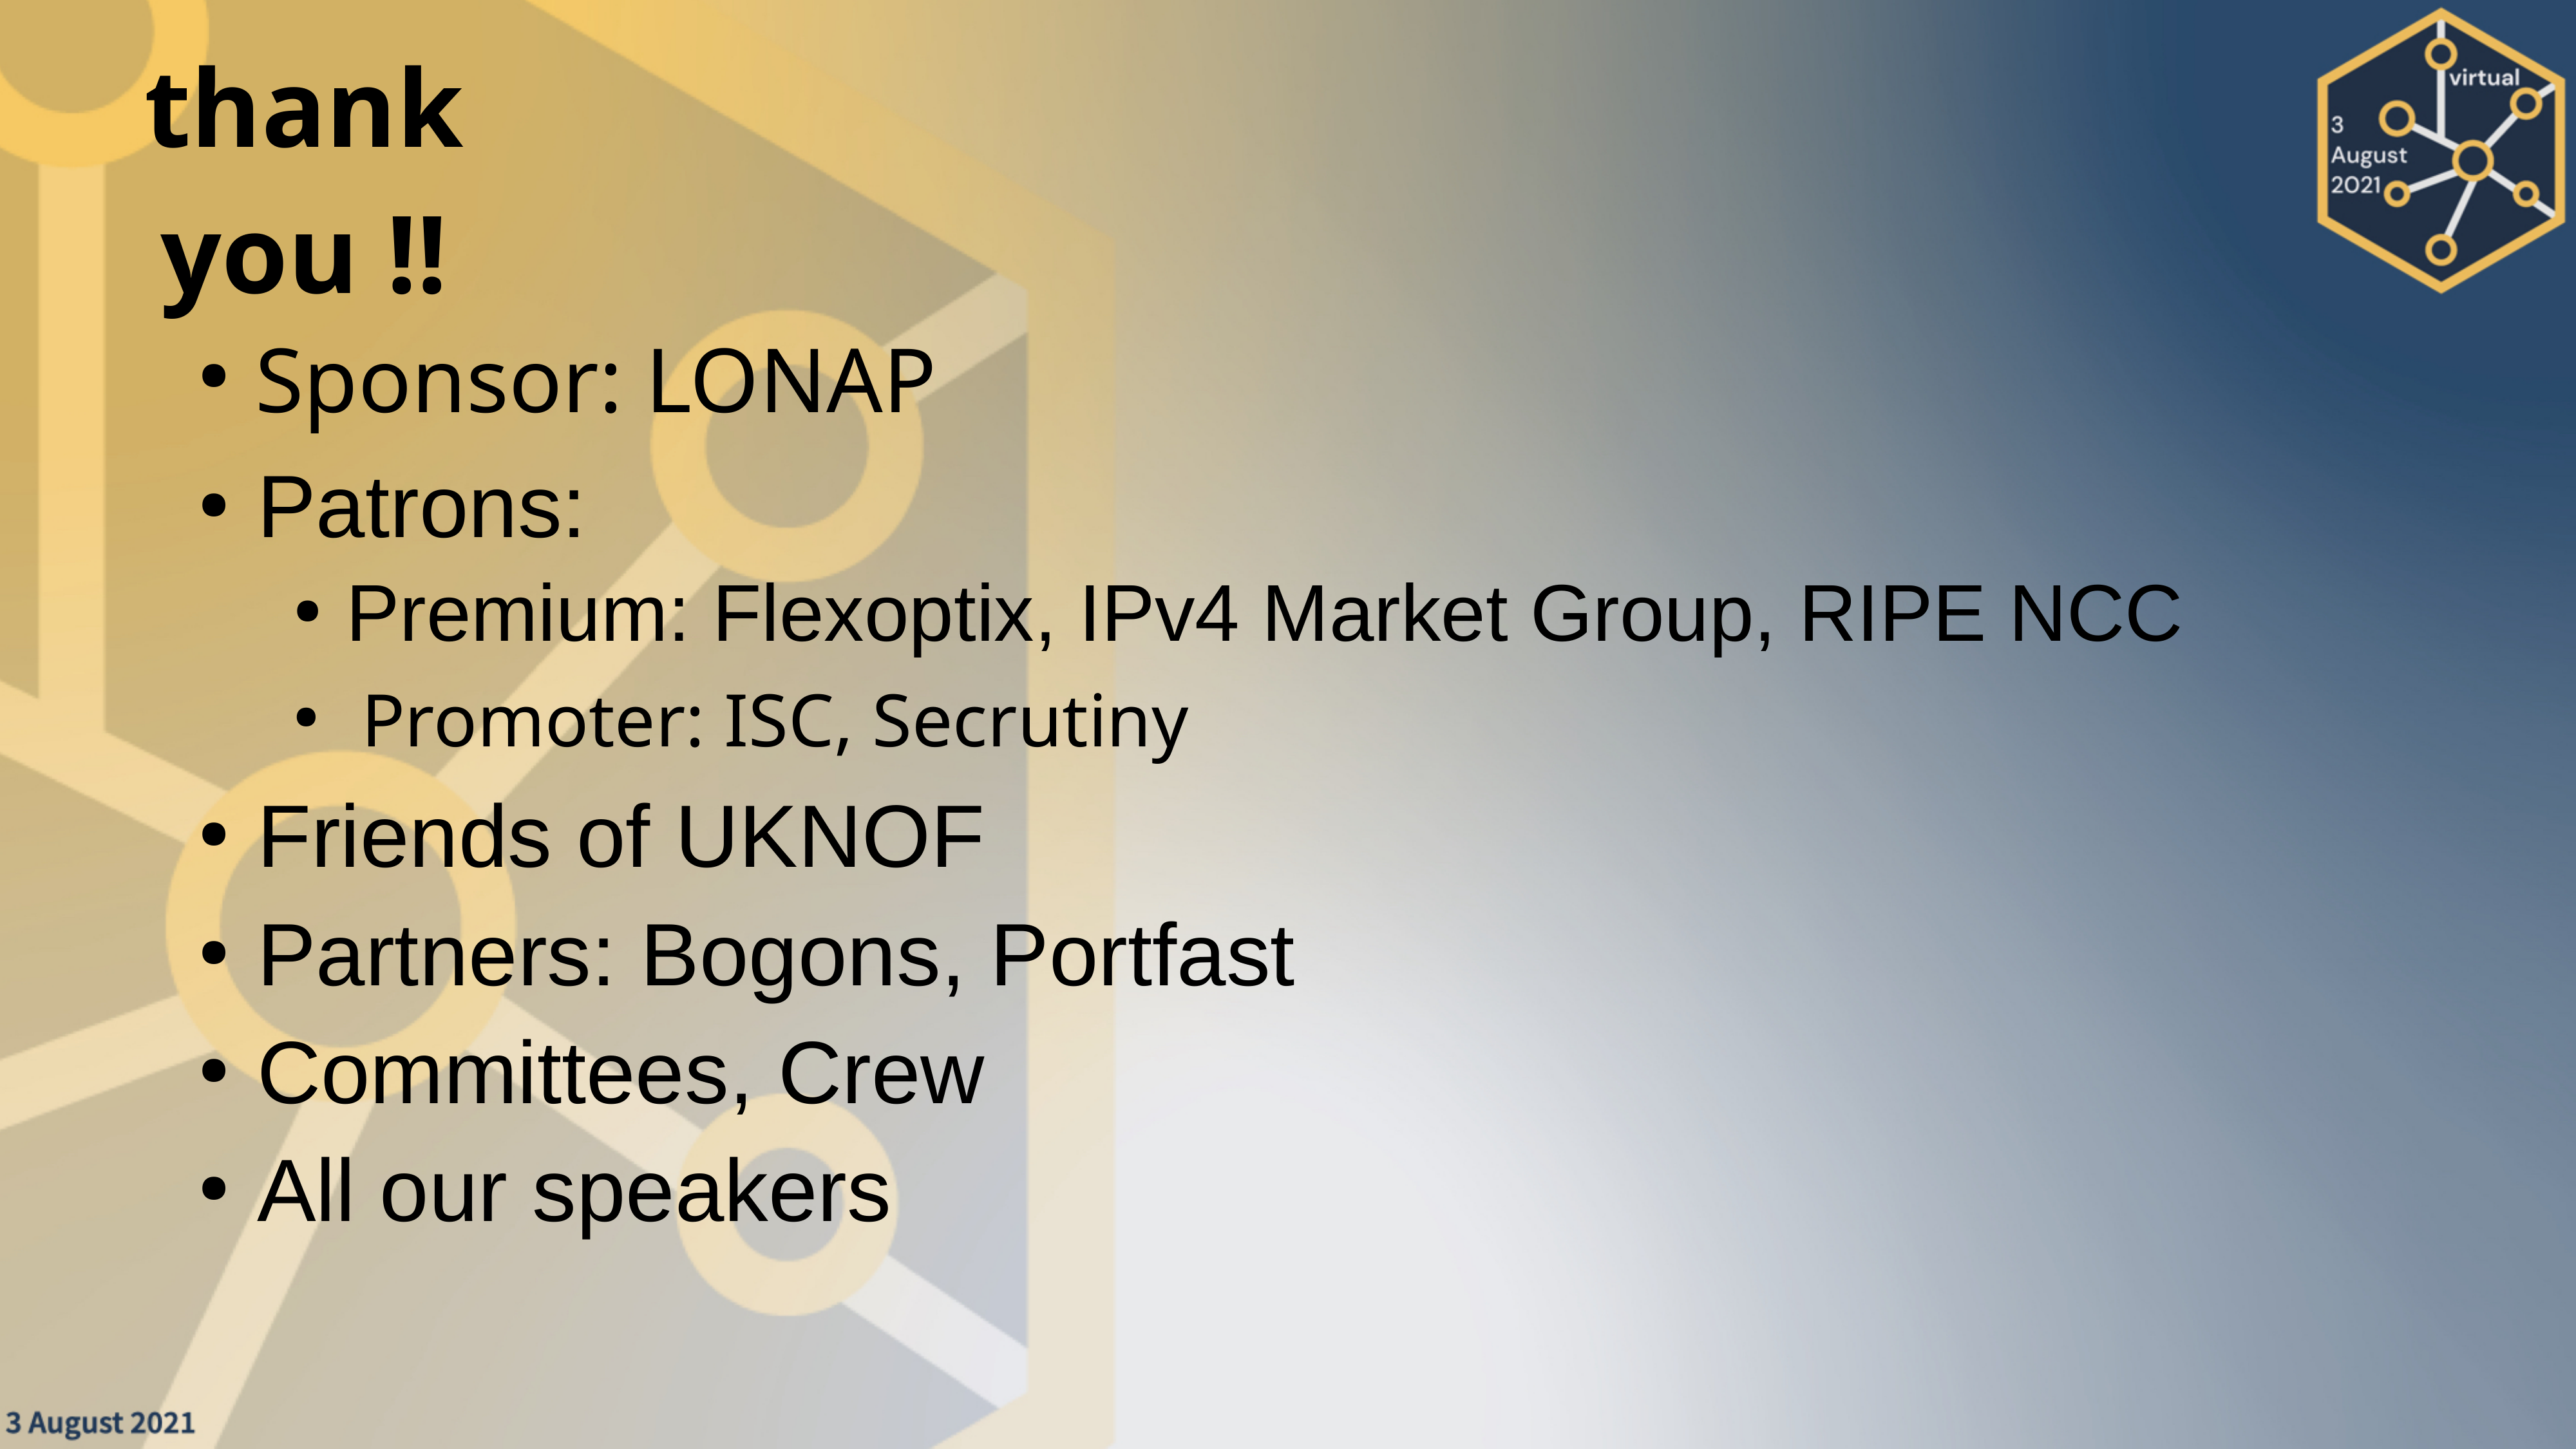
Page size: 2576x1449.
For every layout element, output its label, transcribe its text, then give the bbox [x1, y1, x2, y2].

list Sponsor: LONAP Patrons: Premium: Flexoptix, IPv4 Market Group, RIPE NCC Promoter: ISC, Secrutiny Friends of UKNOF Partners: Bogons, Portfast Committees, Crew All our speakers [186, 317, 2389, 1170]
title thank you !! [0, 57, 609, 300]
picture [0, 0, 2576, 1449]
